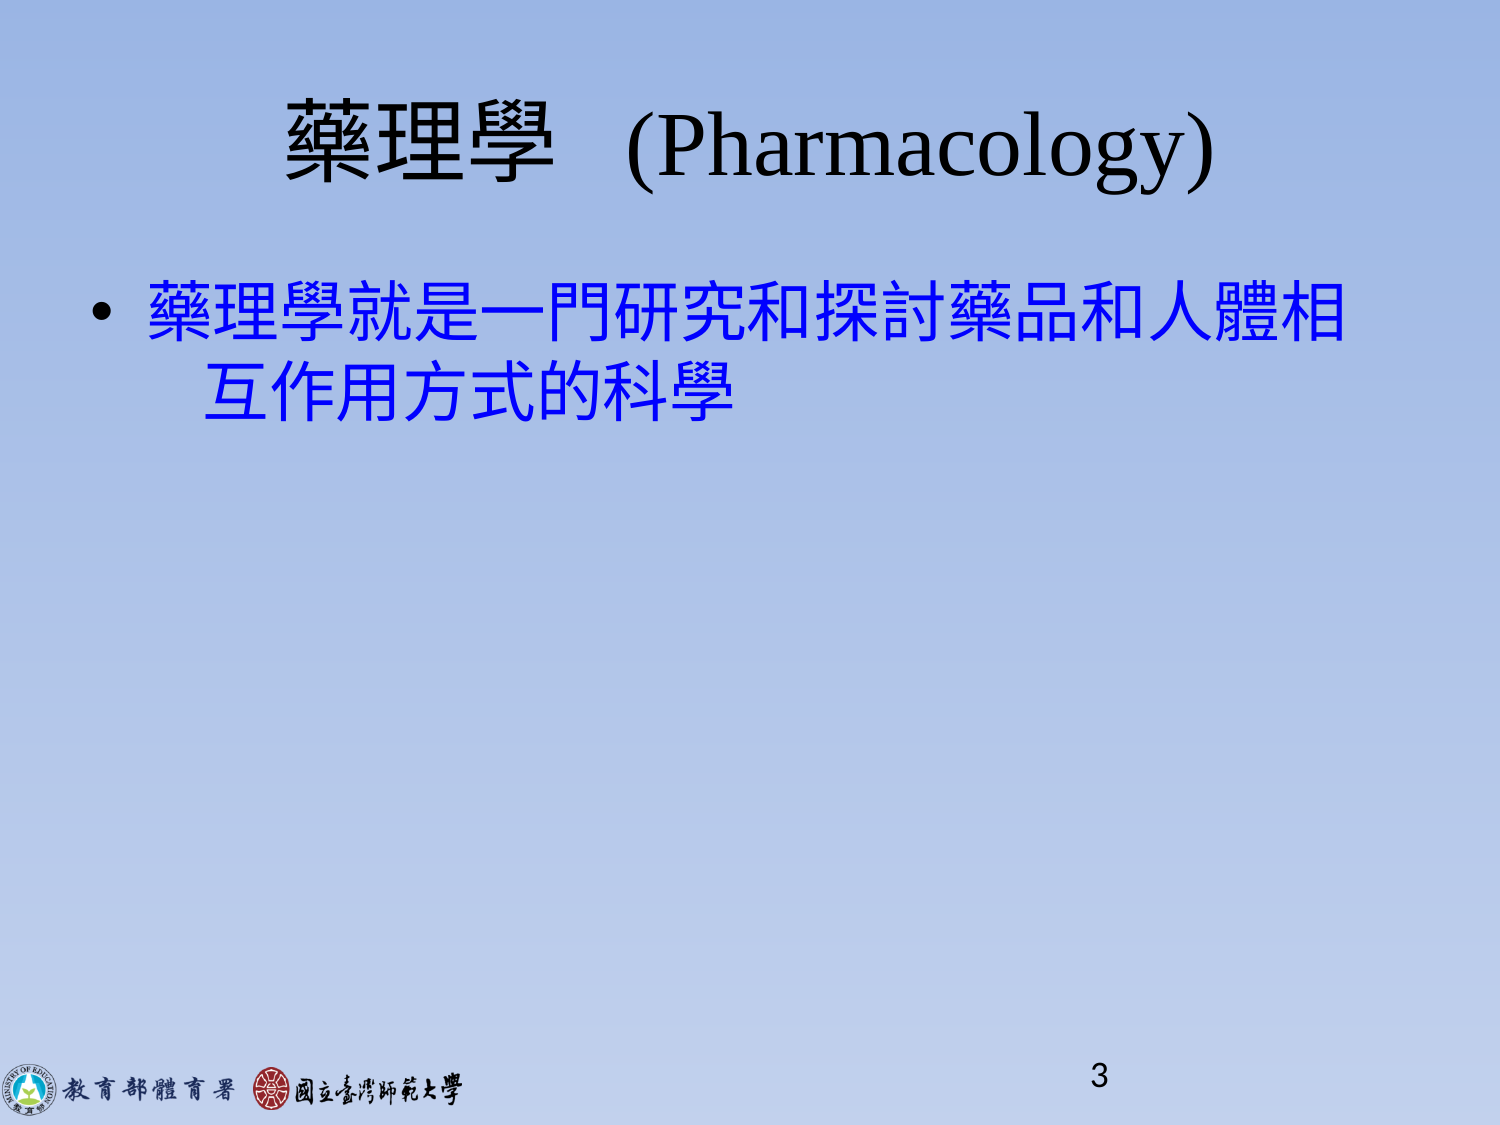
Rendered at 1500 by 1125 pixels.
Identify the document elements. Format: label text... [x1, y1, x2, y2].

text_box 3 [1074, 1042, 1426, 1103]
title 藥理學 (Pharmacology) [75, 45, 1426, 233]
list 藥理學就是一門研究和探討藥品和人體相互作用方式的科學 [75, 262, 1426, 1005]
